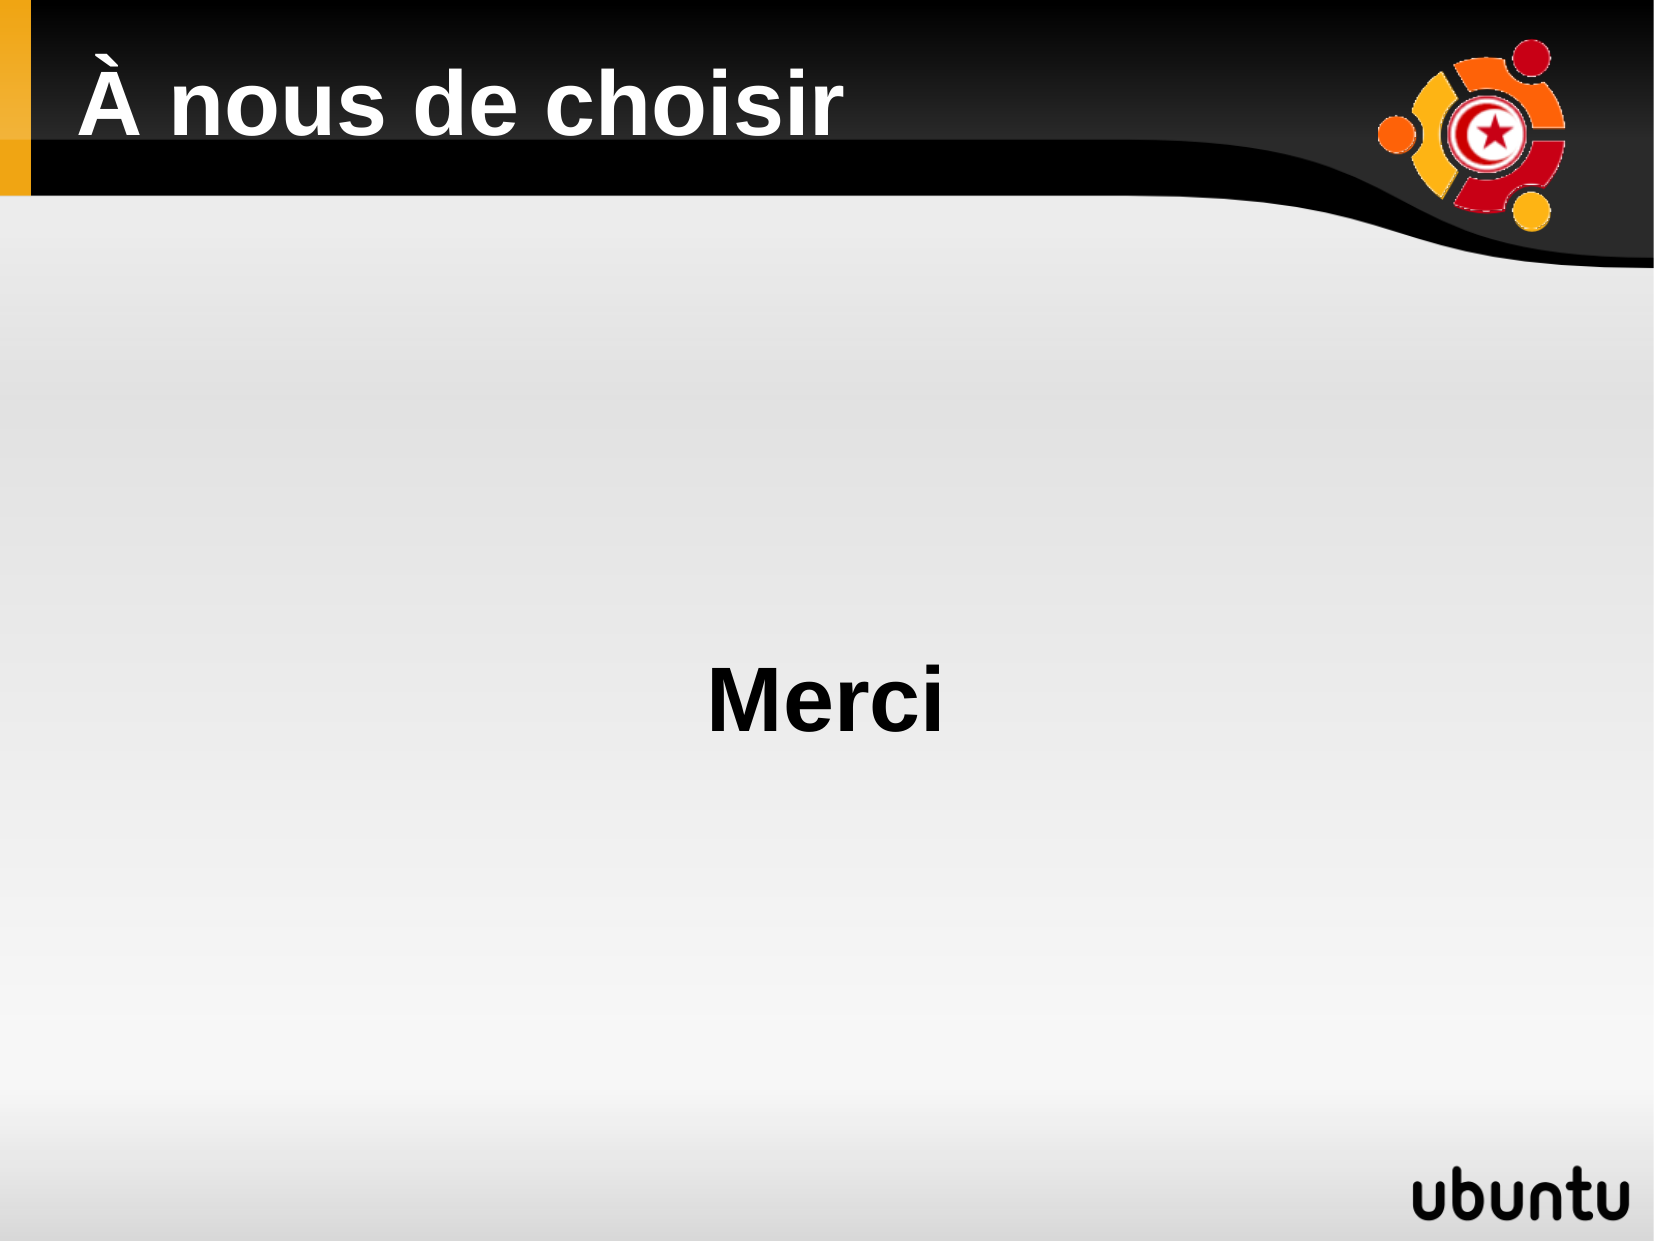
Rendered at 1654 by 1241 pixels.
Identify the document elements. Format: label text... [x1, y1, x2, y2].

subtitle Merci [82, 297, 1571, 1102]
picture [0, 0, 1654, 1241]
title À nous de choisir [76, 0, 1565, 208]
